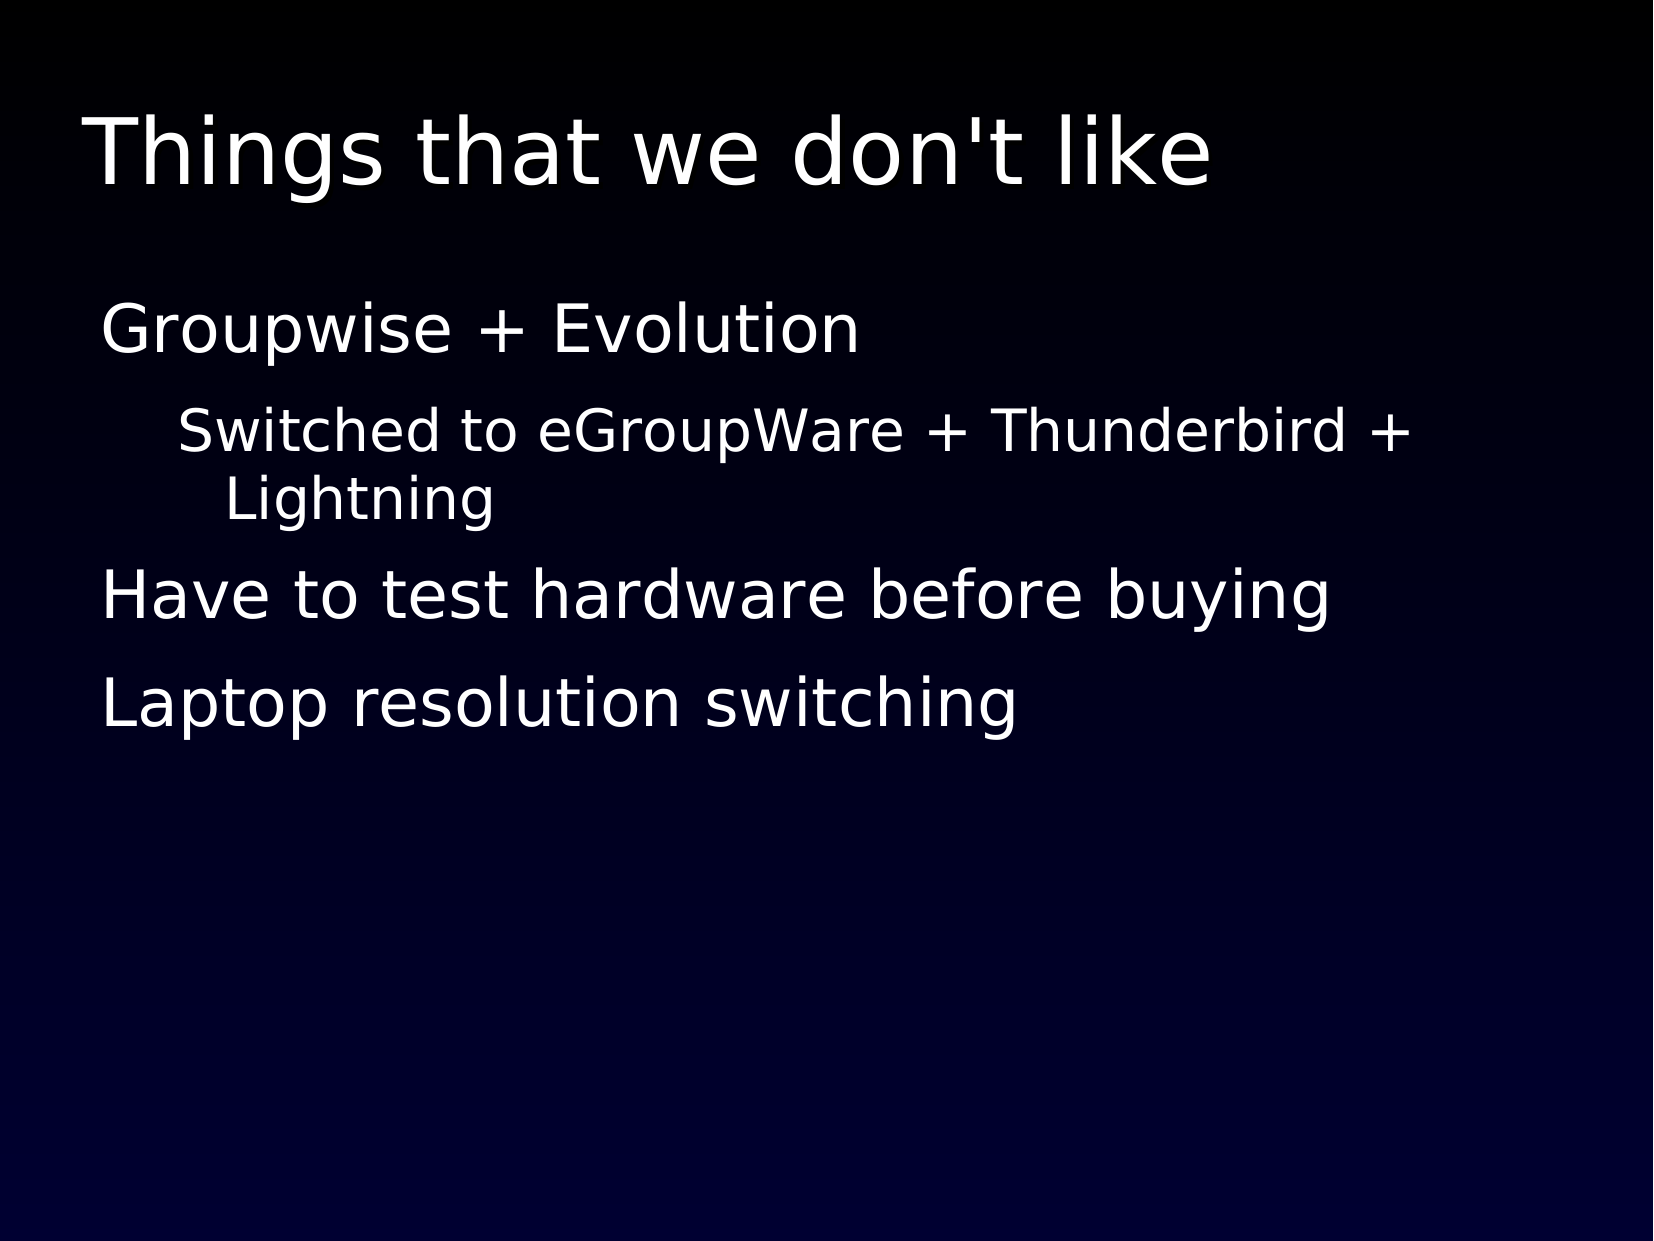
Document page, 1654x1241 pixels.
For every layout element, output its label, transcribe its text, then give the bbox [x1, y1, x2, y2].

title Things that we don't like [82, 49, 1571, 257]
list Groupwise + Evolution Switched to eGroupWare + Thunderbird + Lightning Have to test hardware before buying Laptop resolution switching [82, 290, 1571, 1095]
